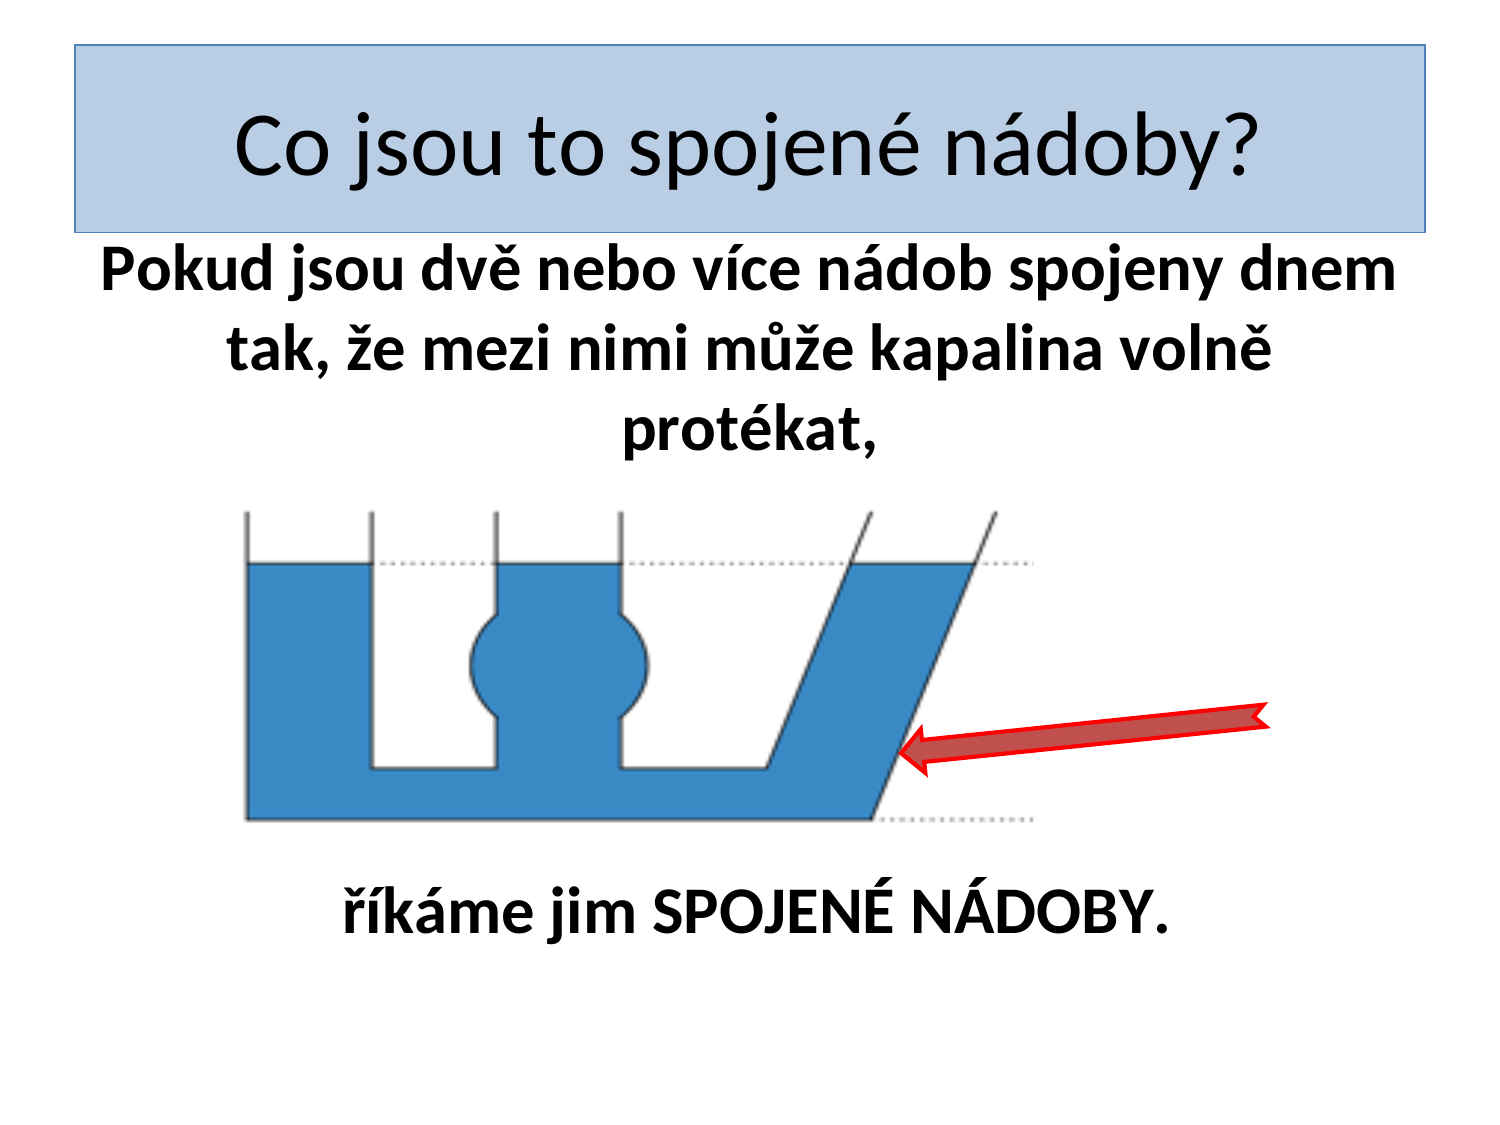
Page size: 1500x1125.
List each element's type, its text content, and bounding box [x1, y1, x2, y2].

picture [218, 486, 1034, 852]
text_box [901, 704, 1266, 773]
title Co jsou to spojené nádoby? [75, 45, 1426, 216]
list Pokud jsou dvě nebo více nádob spojeny dnem tak, že mezi nimi může kapalina volně protékat, říkáme jim SPOJENÉ NÁDOBY. [75, 216, 1426, 1125]
